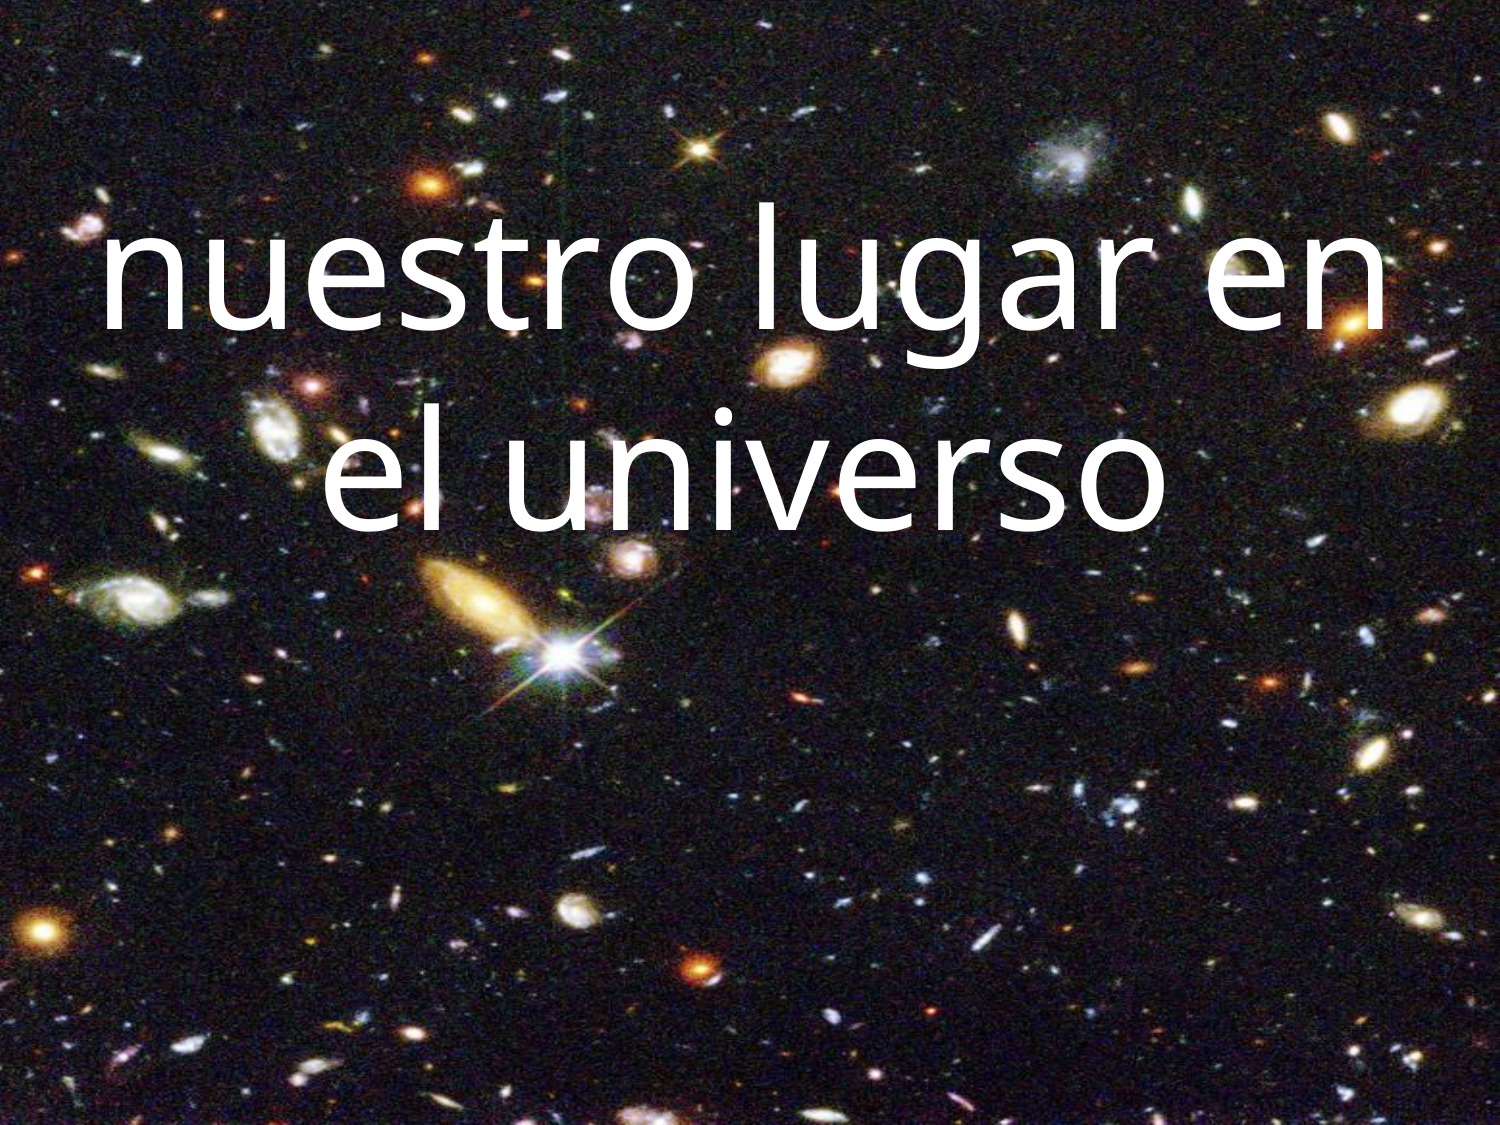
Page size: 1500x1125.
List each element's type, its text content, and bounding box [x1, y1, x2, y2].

picture [0, 0, 1500, 1125]
title nuestro lugar en el universo [70, 269, 1421, 457]
